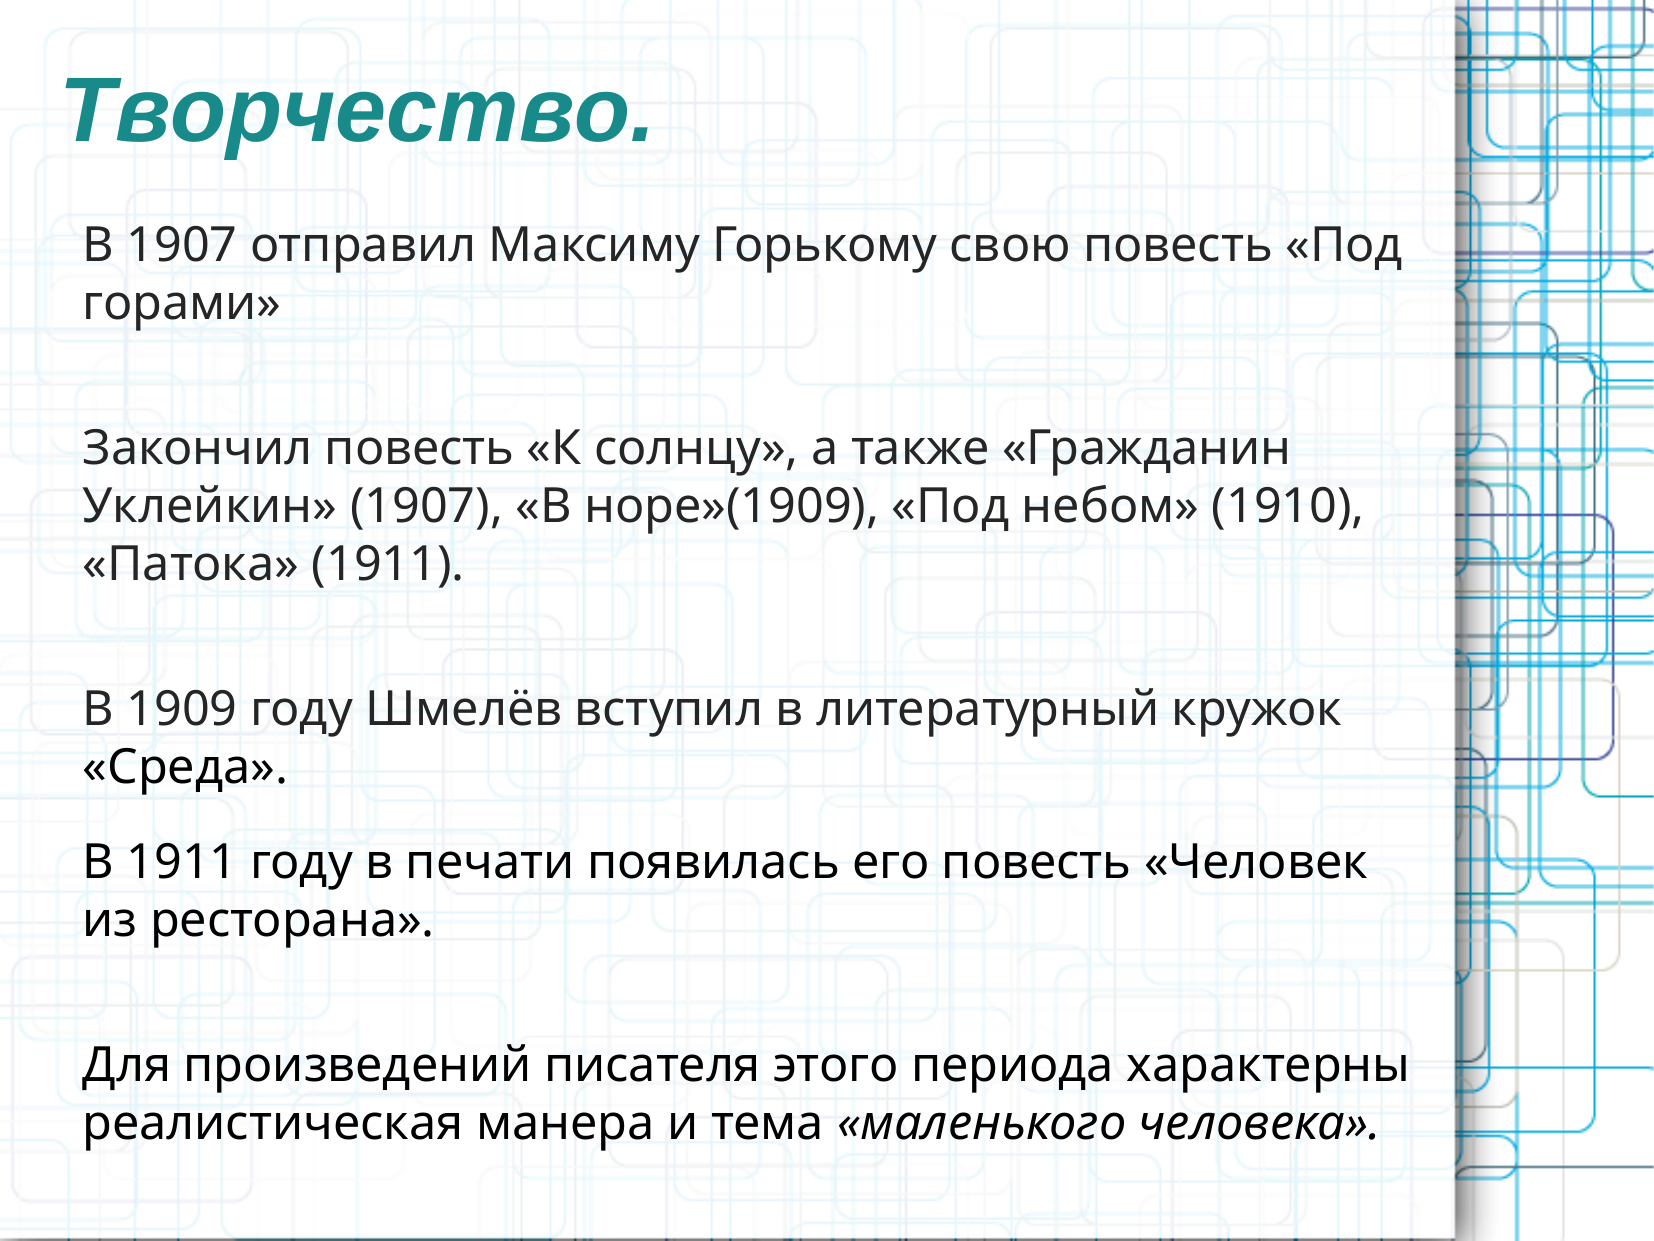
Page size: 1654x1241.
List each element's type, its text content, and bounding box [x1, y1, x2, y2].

title Творчество. [59, 49, 1418, 257]
list В 1907 отправил Максиму Горькому свою повесть «Под горами» Закончил повесть «К солнцу», а также «Гражданин Уклейкин» (1907), «В норе»(1909), «Под небом» (1910), «Патока» (1911). В 1909 году Шмелёв вступил в литературный кружок «Среда». В 1911 году в печати появилась его повесть «Человек из ресторана». Для произведений писателя этого периода характерны реалистическая манера и тема «маленького человека». [82, 212, 1418, 1175]
